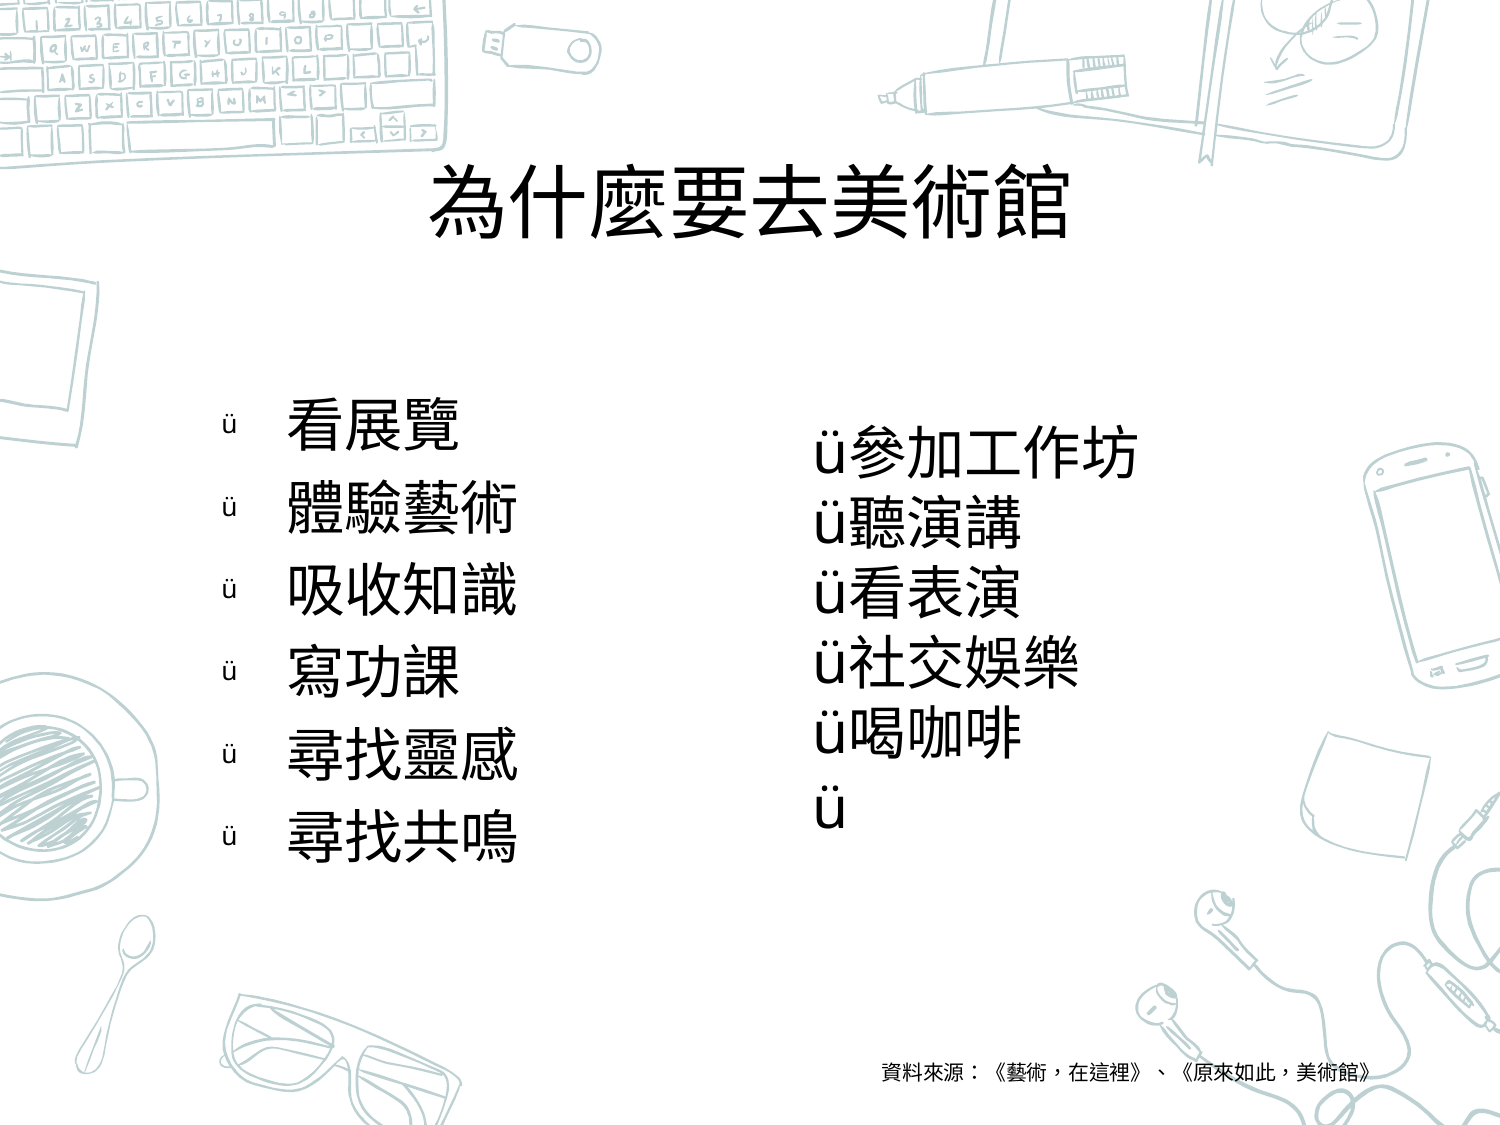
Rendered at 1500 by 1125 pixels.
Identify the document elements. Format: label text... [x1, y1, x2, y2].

text_box 參加工作坊 聽演講 看表演 社交娛樂 喝咖啡 [797, 409, 1314, 853]
list 看展覽 體驗藝術 吸收知識 寫功課 尋找靈感 尋找共鳴 [185, 373, 562, 1053]
text_box 資料來源：《藝術，在這裡》、《原來如此，美術館》 [856, 1052, 1435, 1093]
title 為什麼要去美術館 [185, 136, 1315, 264]
